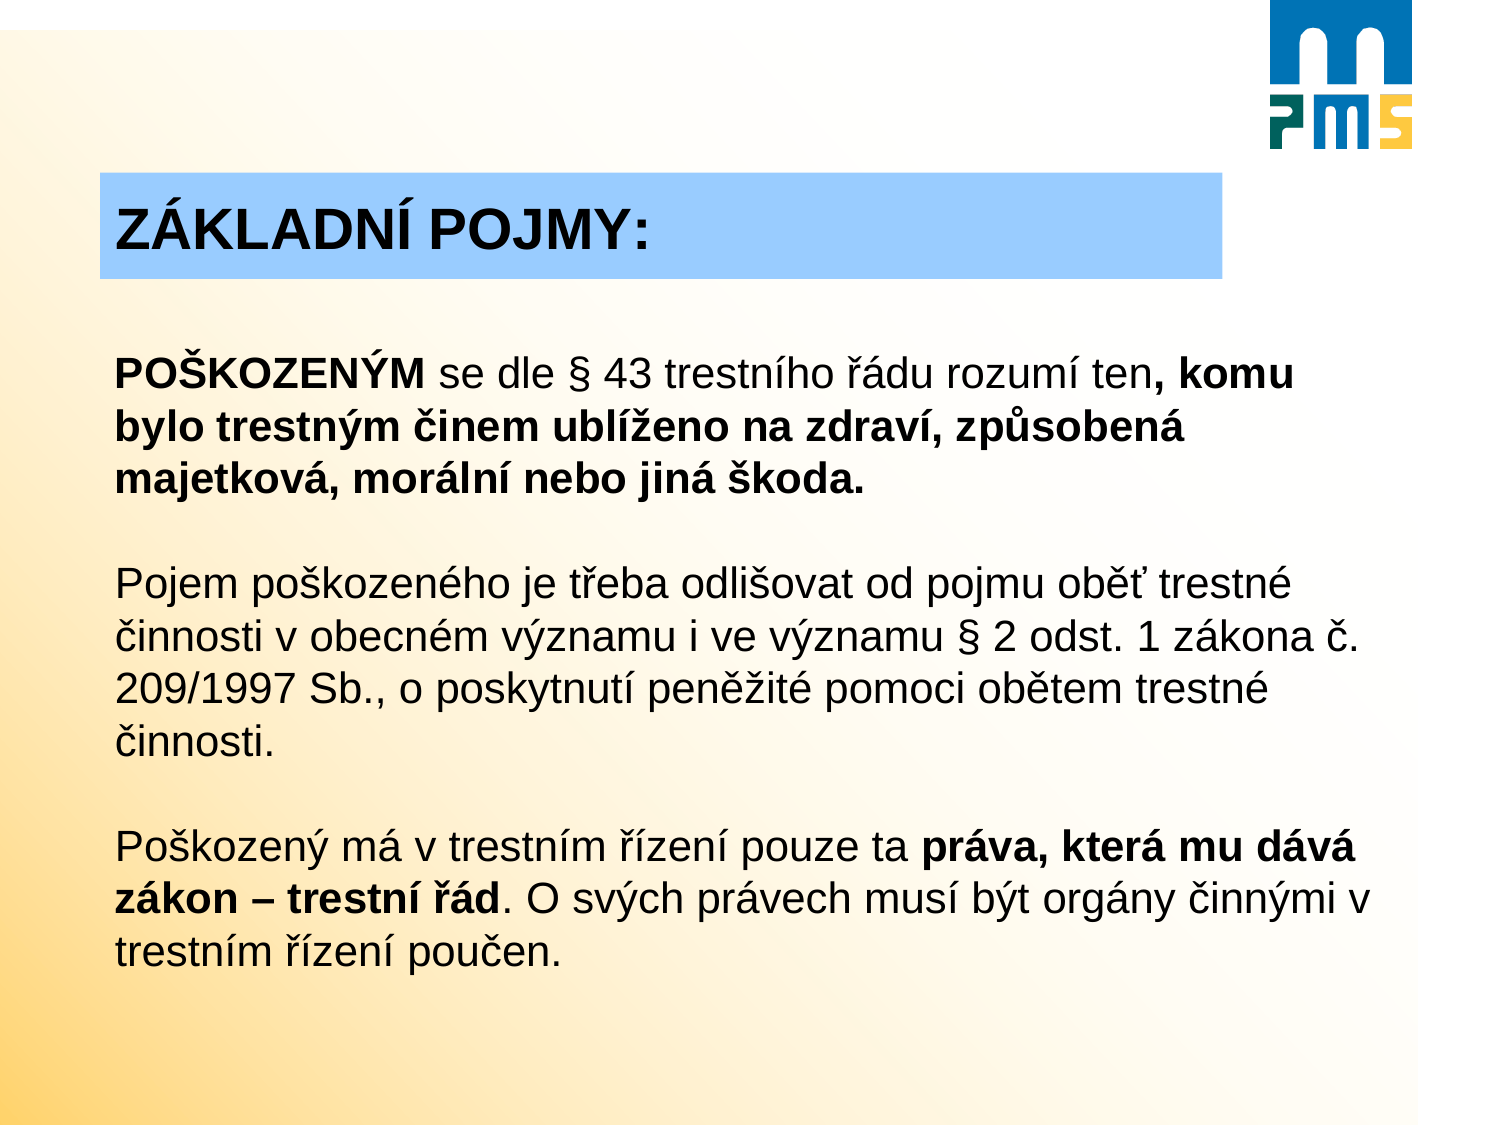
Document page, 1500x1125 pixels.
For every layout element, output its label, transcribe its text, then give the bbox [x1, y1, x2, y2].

text_box POŠKOZENÝM se dle § 43 trestního řádu rozumí ten, komu bylo trestným činem ublíženo na zdraví, způsobená majetková, morální nebo jiná škoda. Pojem poškozeného je třeba odlišovat od pojmu oběť trestné činnosti v obecném významu i ve významu § 2 odst. 1 zákona č. 209/1997 Sb., o poskytnutí peněžité pomoci obětem trestné činnosti. Poškozený má v trestním řízení pouze ta práva, která mu dává zákon – trestní řád. O svých právech musí být orgány činnými v trestním řízení poučen. [100, 302, 1412, 1000]
text_box ZÁKLADNÍ POJMY: [100, 172, 1223, 279]
picture [0, 0, 1418, 1125]
